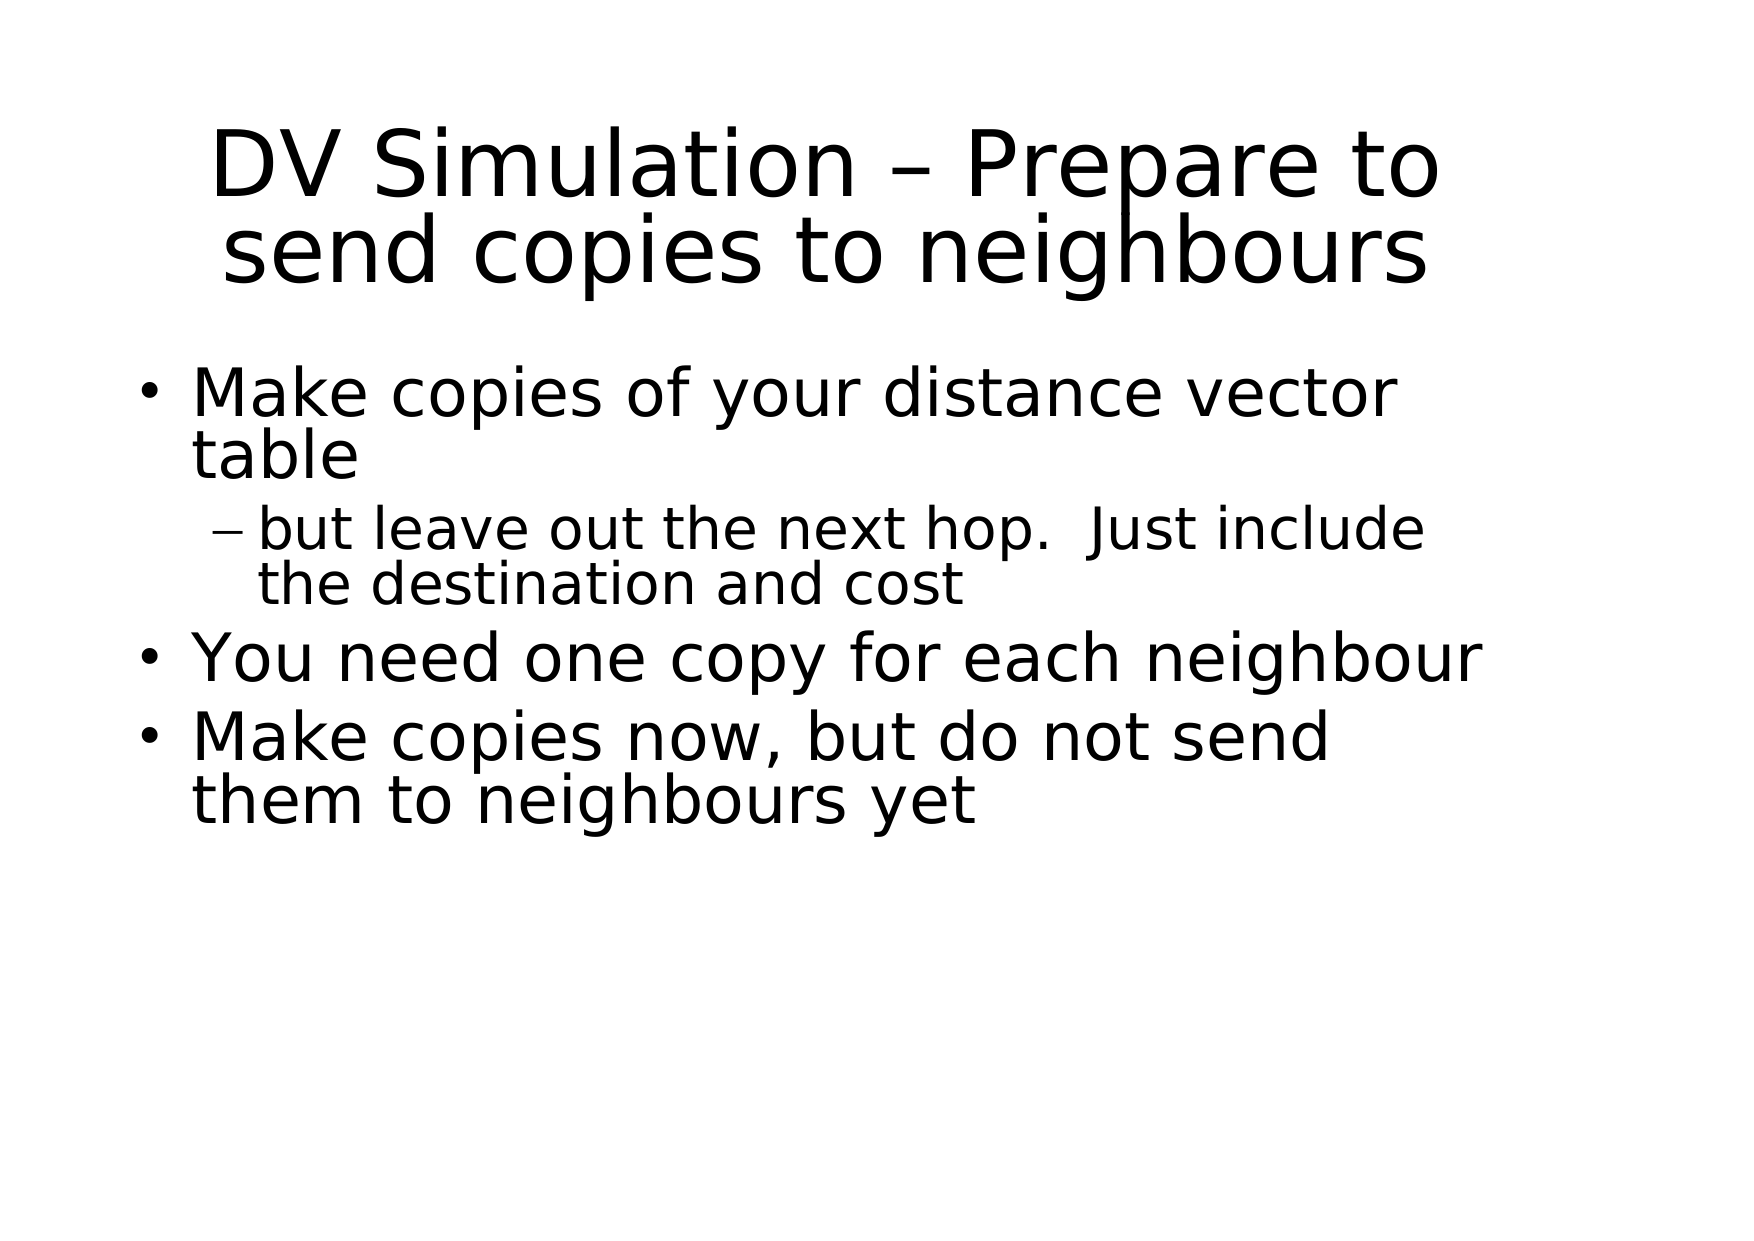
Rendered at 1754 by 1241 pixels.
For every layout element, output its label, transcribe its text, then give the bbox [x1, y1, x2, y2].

title DV Simulation – Prepare to send copies to neighbours [123, 90, 1530, 337]
list Make copies of your distance vector table but leave out the next hop. Just include the destination and cost You need one copy for each neighbour Make copies now, but do not send them to neighbours yet [123, 357, 1530, 1103]
